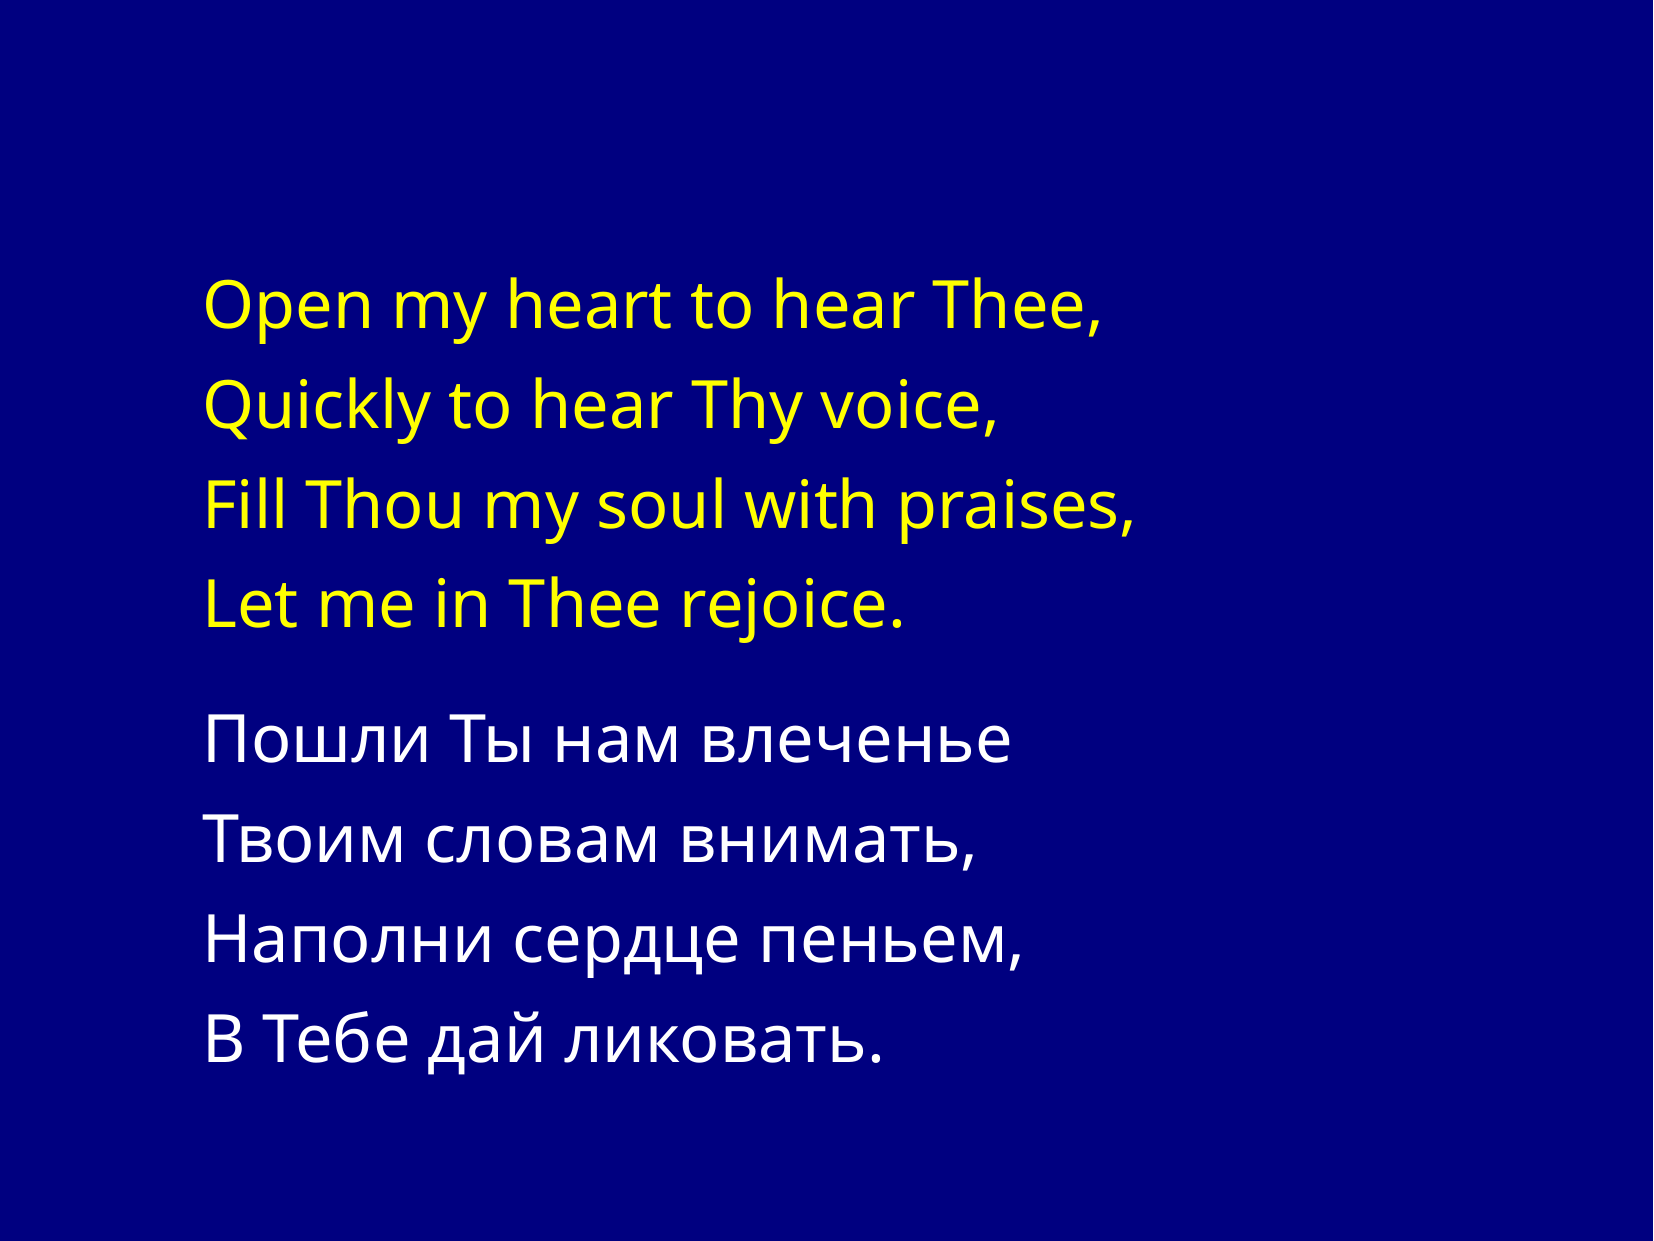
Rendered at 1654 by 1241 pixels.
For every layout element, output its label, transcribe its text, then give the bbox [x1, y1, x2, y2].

text_box Пошли Ты нам влеченье Твоим словам внимать, Наполни сердце пеньем, В Тебе дай ликовать. [75, 675, 1576, 1163]
text_box Open my heart to hear Thee, Quickly to hear Thy voice, Fill Thou my soul with praises, Let me in Thee rejoice. [75, 150, 1576, 638]
